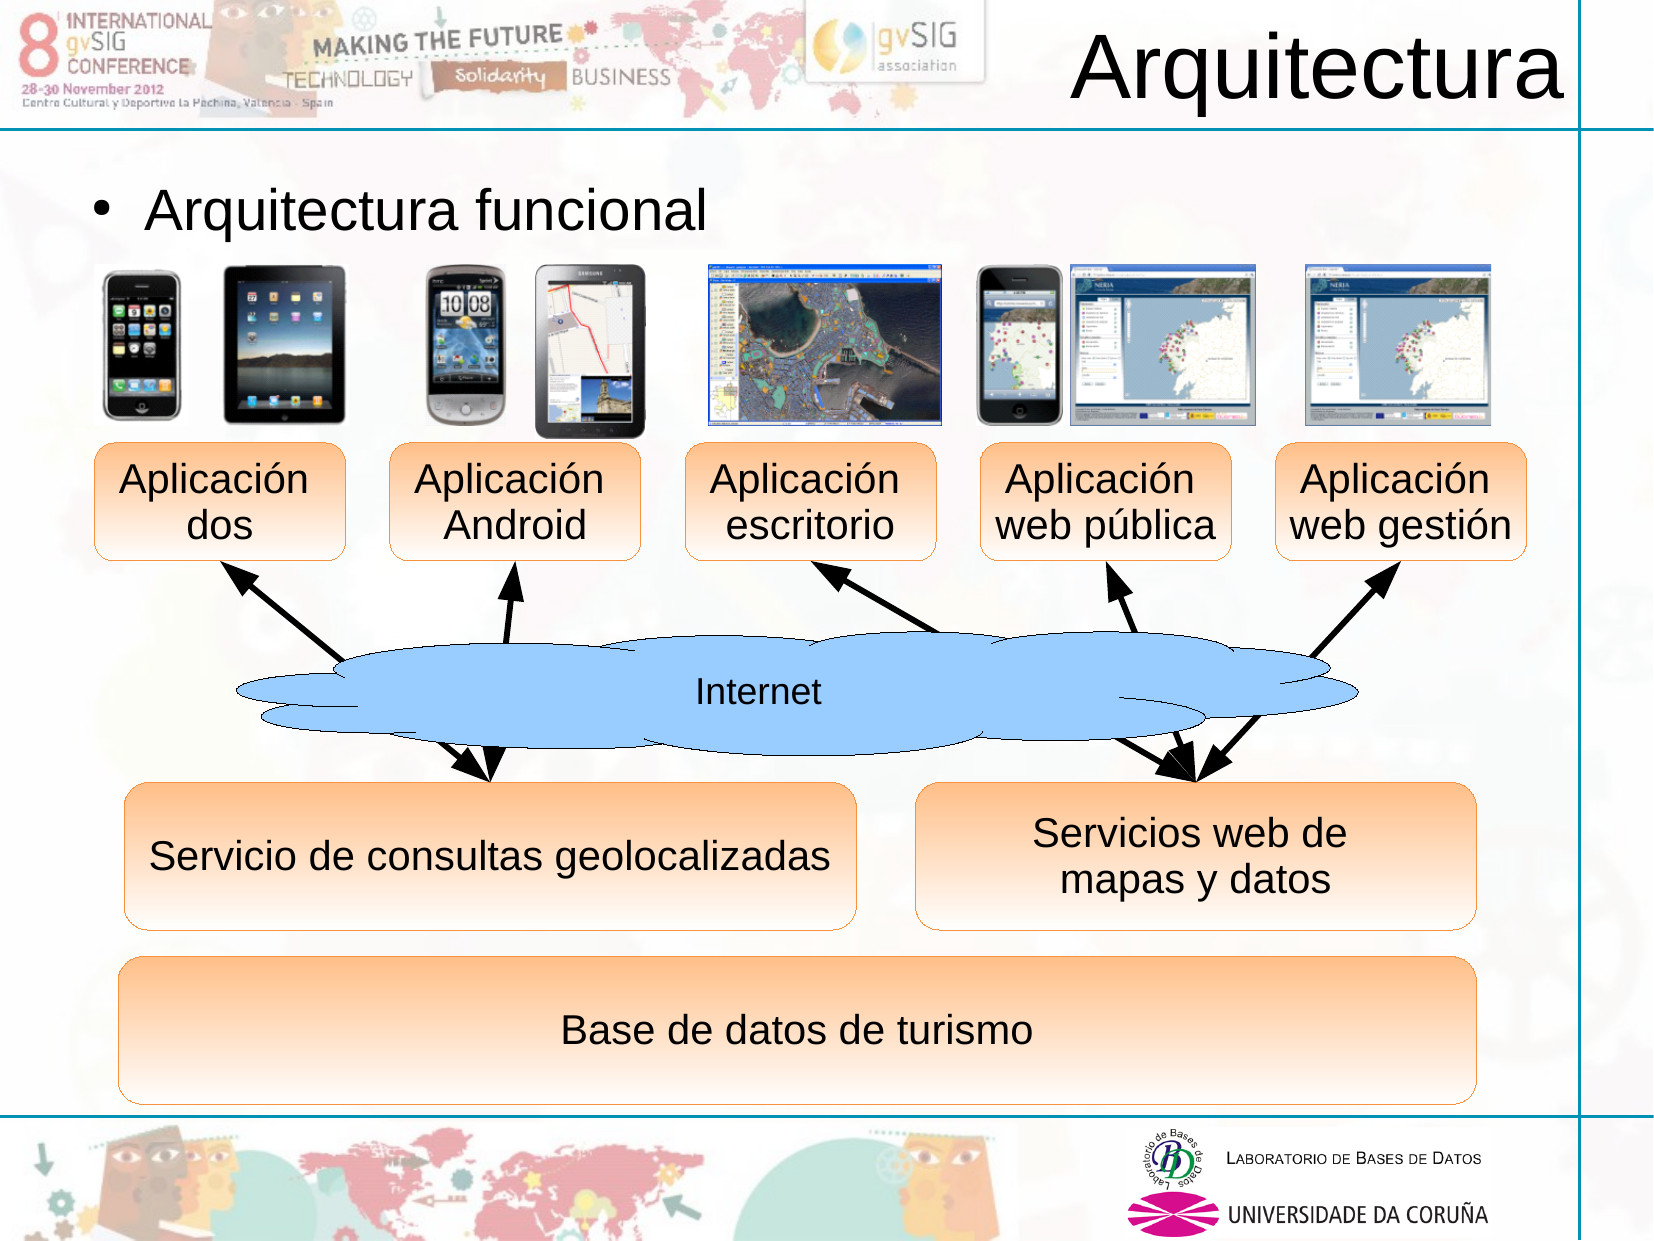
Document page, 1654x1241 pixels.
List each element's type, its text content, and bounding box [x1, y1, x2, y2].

text_box Aplicación web gestión [1275, 442, 1527, 561]
text_box Aplicación dos [94, 442, 346, 561]
list Arquitectura funcional [73, 177, 1571, 1078]
text_box Aplicación escritorio [685, 442, 937, 561]
text_box Servicio de consultas geolocalizadas [124, 782, 857, 931]
text_box Aplicación Android [389, 442, 641, 561]
picture [92, 262, 1492, 439]
picture [1126, 1127, 1492, 1238]
text_box Internet [236, 631, 1359, 756]
text_box Aplicación web pública [980, 442, 1232, 561]
text_box Base de datos de turismo [118, 956, 1477, 1105]
text_box Servicios web de mapas y datos [915, 782, 1477, 931]
title Arquitectura [76, 14, 1565, 119]
